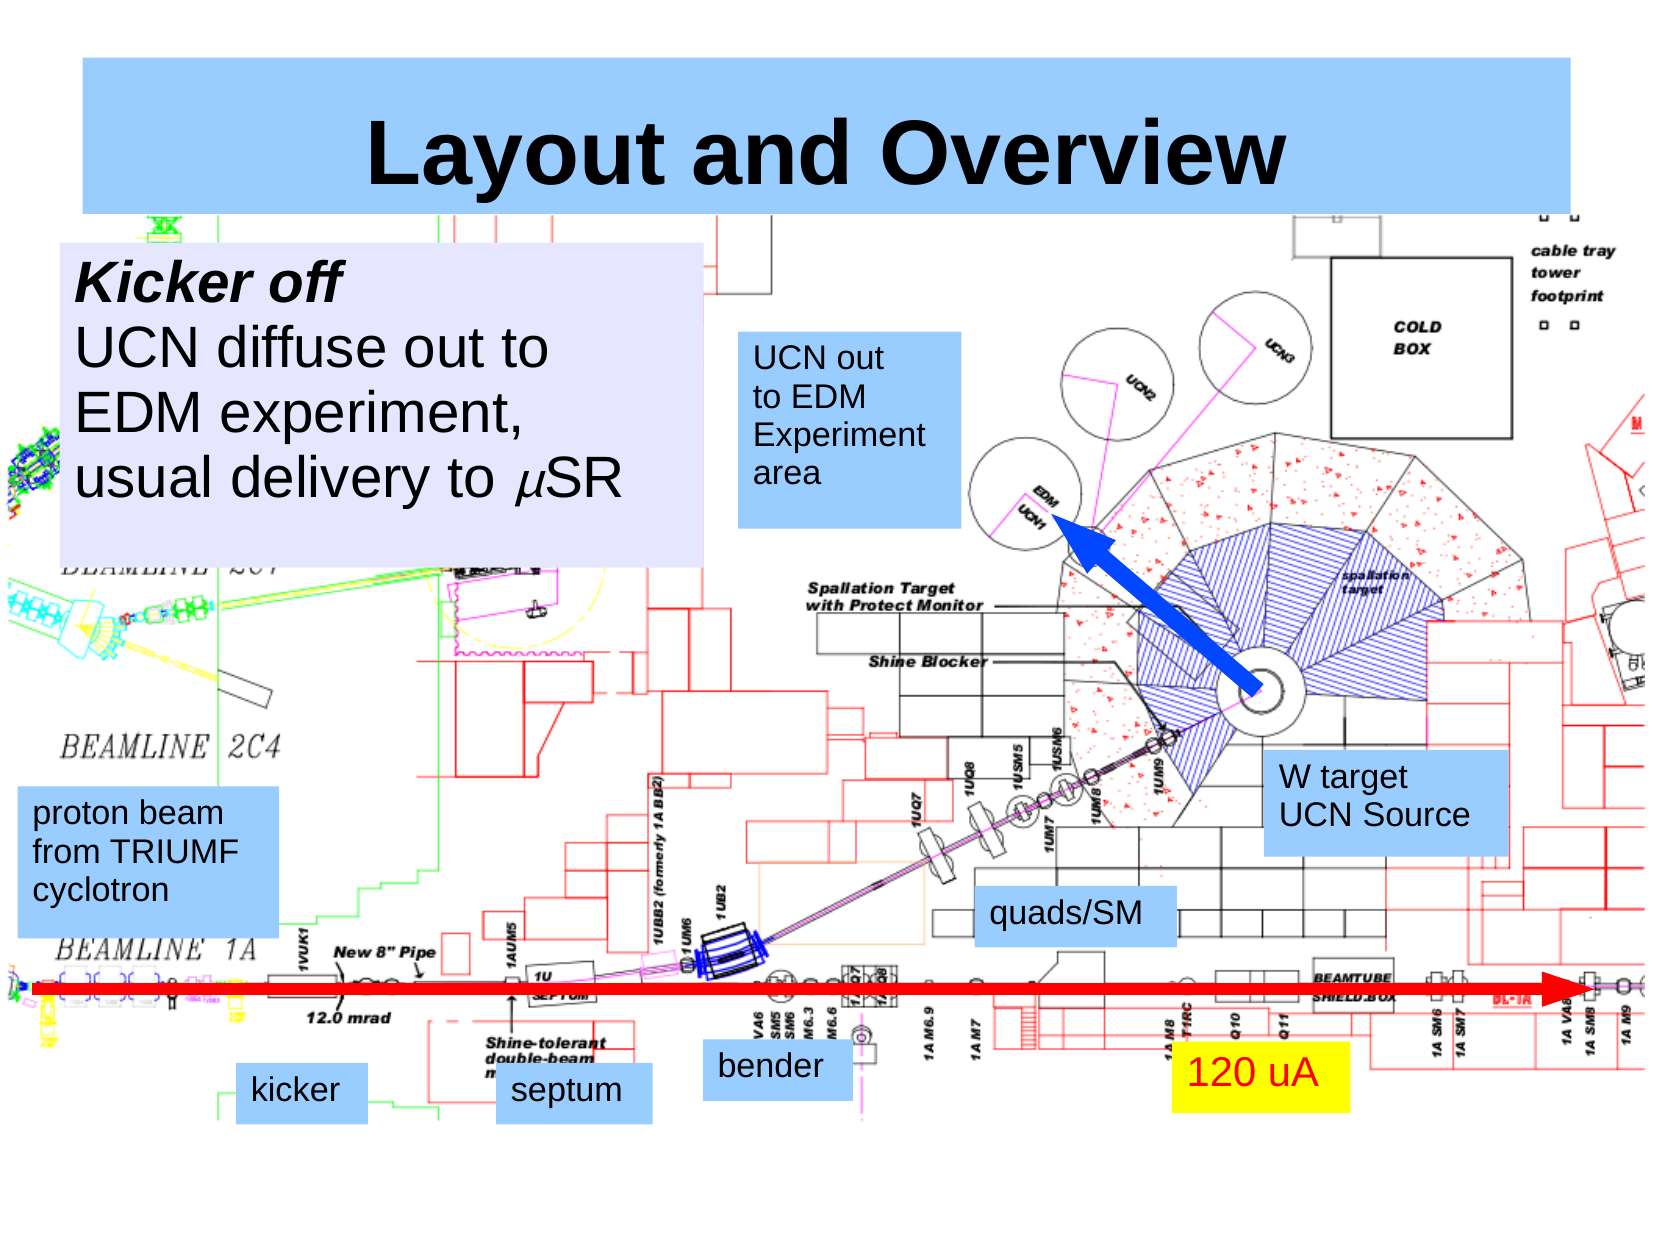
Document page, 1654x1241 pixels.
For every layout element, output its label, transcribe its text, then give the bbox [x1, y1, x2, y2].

text_box W target UCN Source [1263, 749, 1509, 857]
picture [5, 214, 1645, 1122]
text_box kicker [236, 1062, 368, 1125]
text_box 120 uA [1171, 1041, 1351, 1114]
text_box proton beam from TRIUMF cyclotron [17, 786, 280, 939]
text_box bender [702, 1039, 853, 1101]
text_box Kicker off UCN diffuse out to EDM experiment, usual delivery to SR [59, 242, 704, 568]
text_box UCN out to EDM Experiment area [738, 331, 962, 529]
text_box septum [496, 1062, 653, 1125]
text_box quads/SM [974, 885, 1177, 948]
title Layout and Overview [82, 57, 1571, 214]
